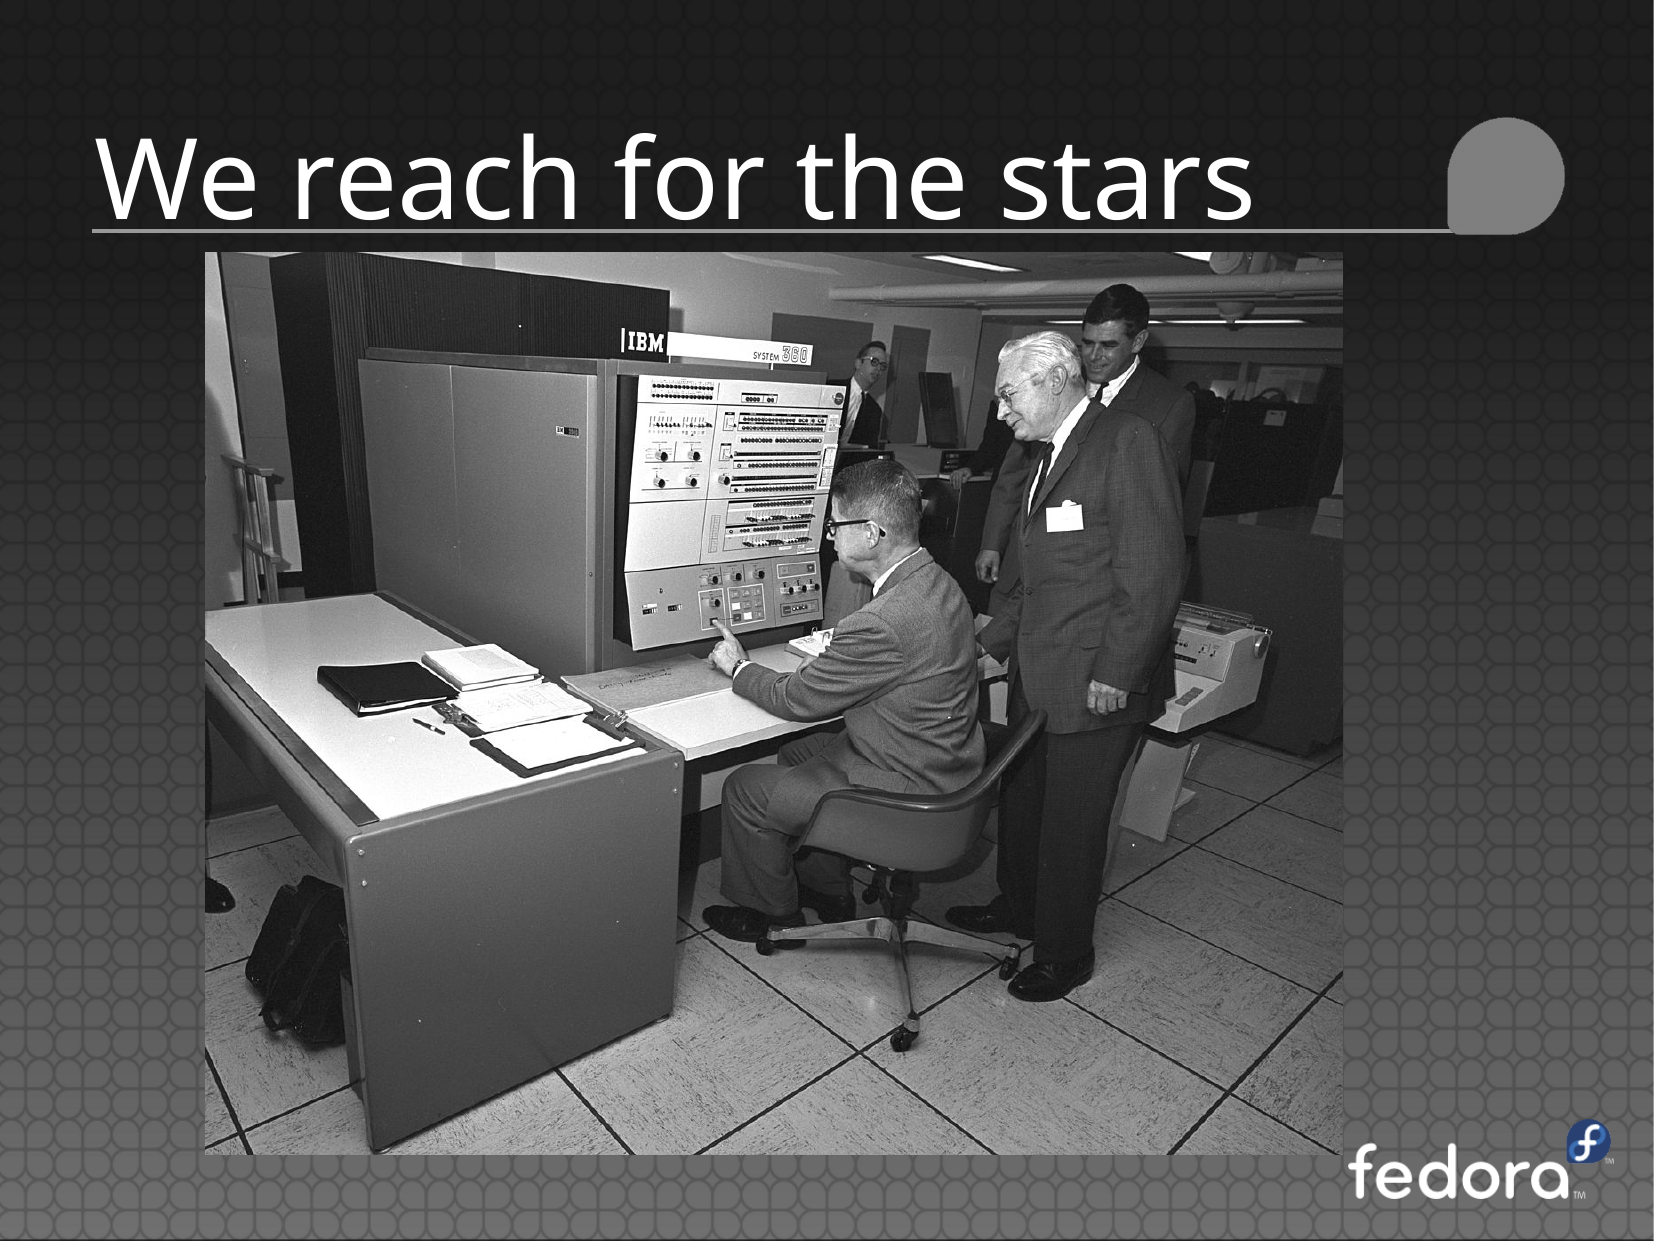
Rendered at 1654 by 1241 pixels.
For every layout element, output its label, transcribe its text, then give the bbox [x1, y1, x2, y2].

title We reach for the stars [94, 100, 1426, 251]
picture [0, 0, 1654, 1241]
